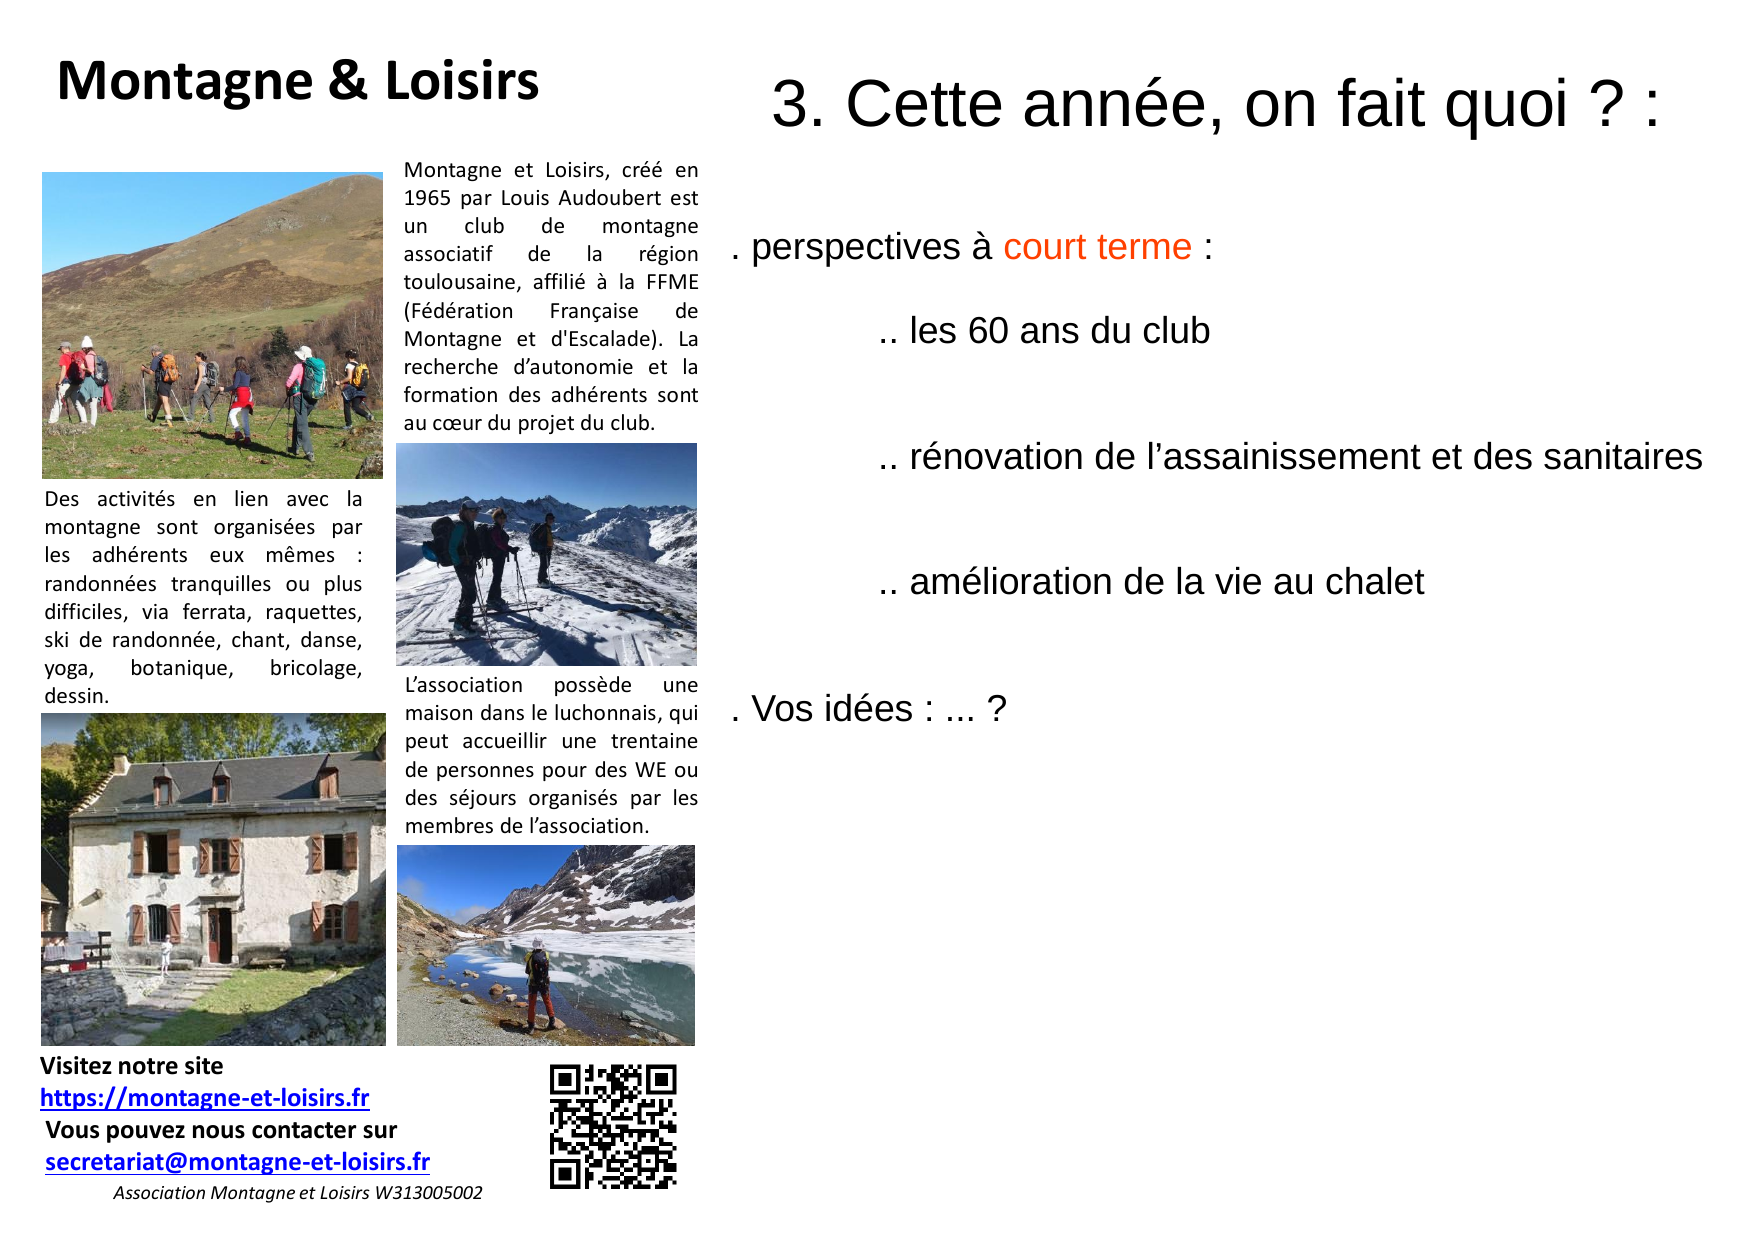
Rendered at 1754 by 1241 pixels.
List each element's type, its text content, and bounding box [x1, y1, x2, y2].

text_box 3. Cette année, on fait quoi ? : . perspectives à court terme : .. les 60 ans du club .. rénovation de l’assainissement et des sanitaires .. amélioration de la vie au chalet . Vos idées : ... ? [715, 59, 1754, 938]
picture [1, 0, 739, 1241]
